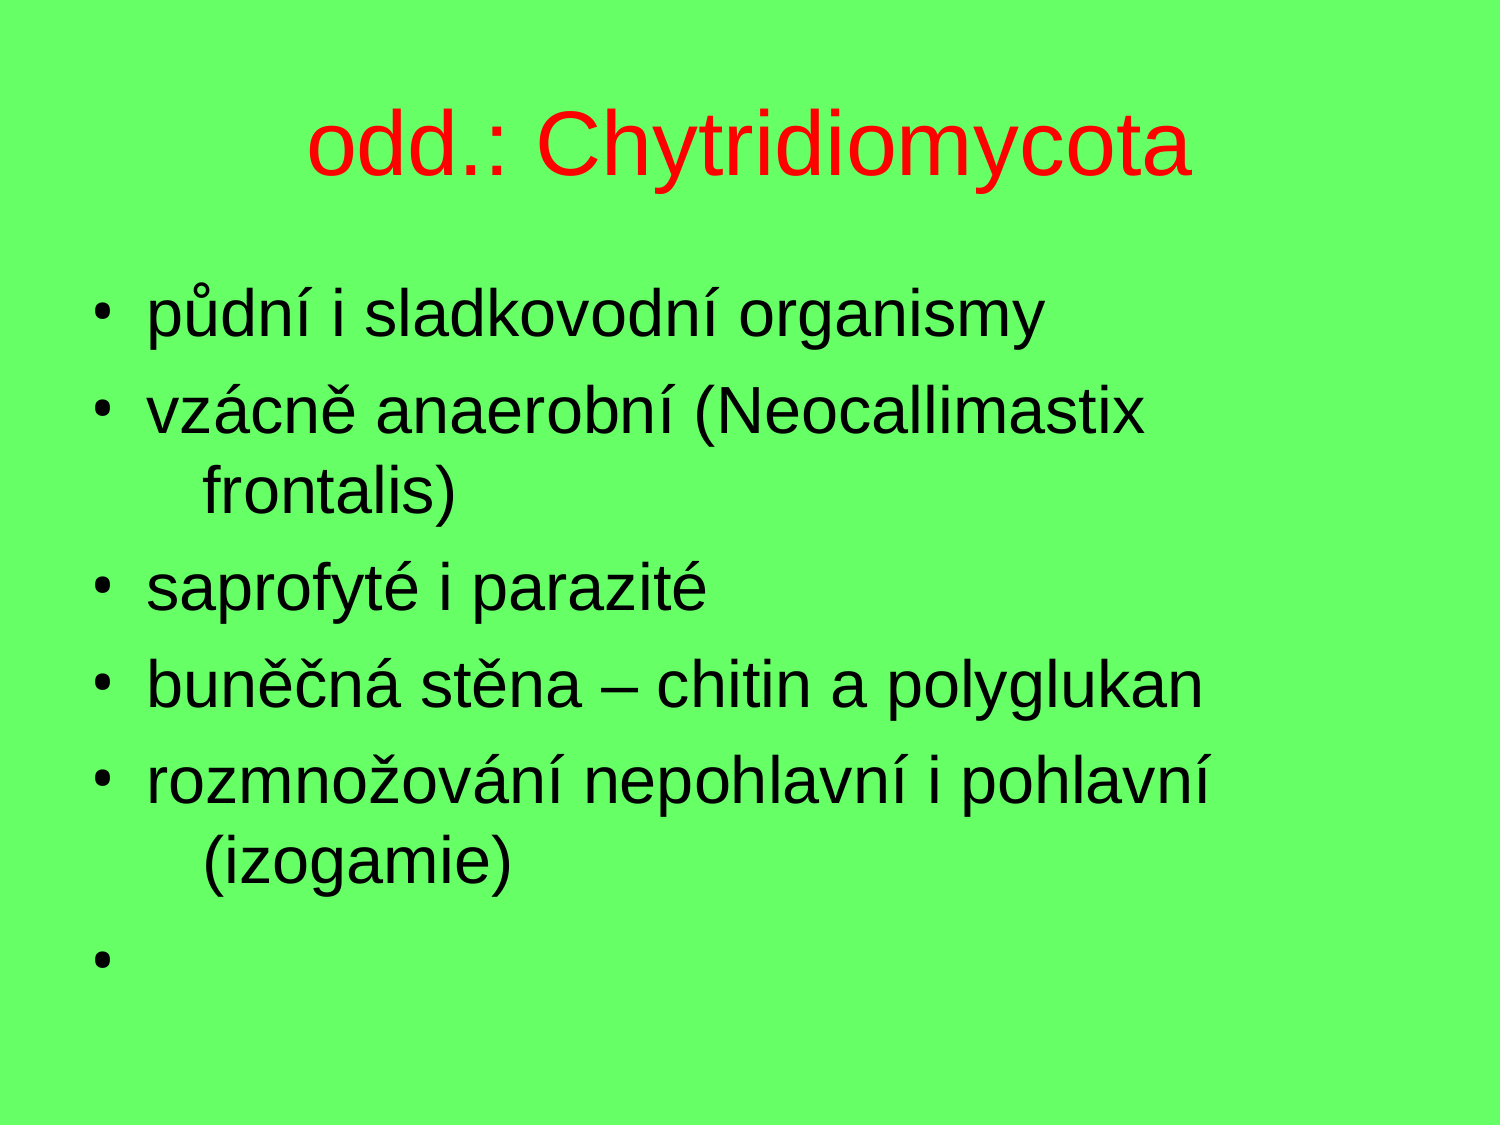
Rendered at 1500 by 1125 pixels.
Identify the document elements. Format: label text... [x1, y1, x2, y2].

title odd.: Chytridiomycota [75, 45, 1426, 233]
list půdní i sladkovodní organismy vzácně anaerobní (Neocallimastix frontalis) saprofyté i parazité buněčná stěna – chitin a polyglukan rozmnožování nepohlavní i pohlavní (izogamie) [75, 262, 1426, 1005]
